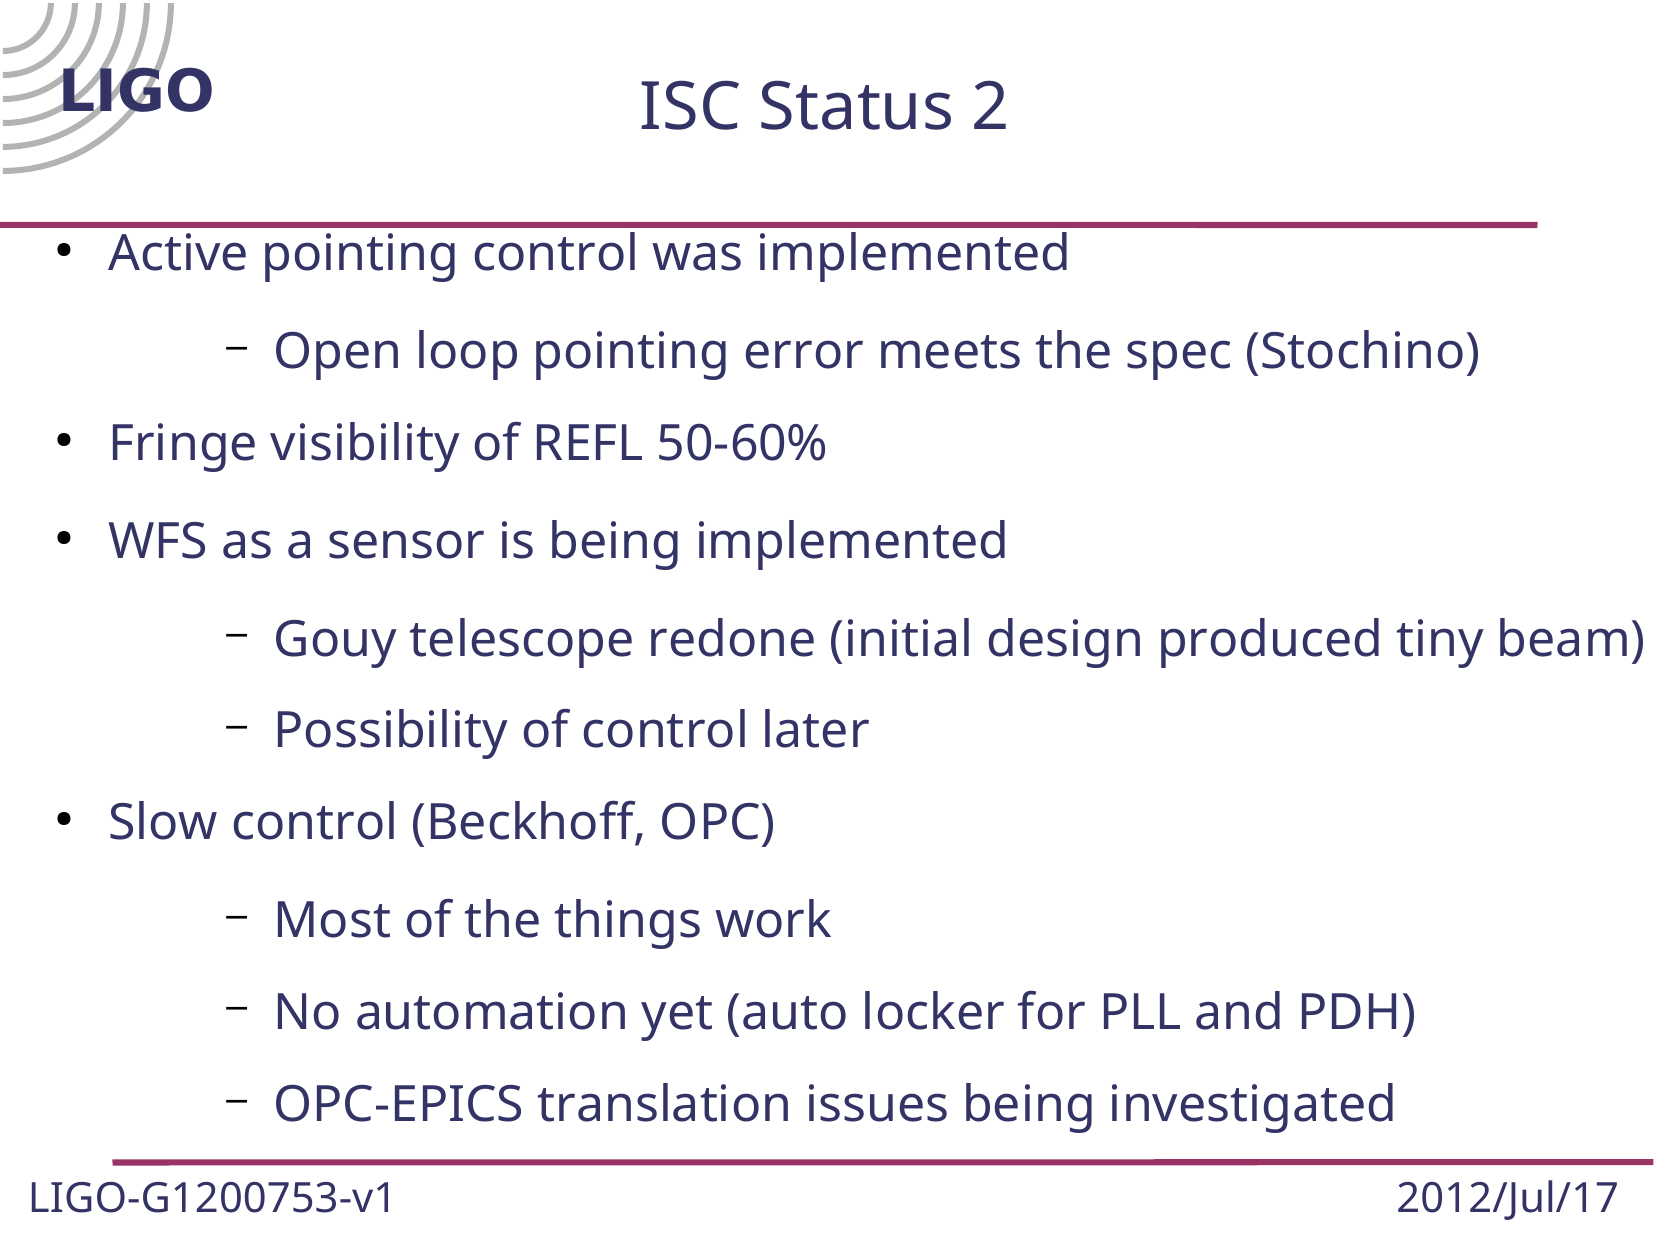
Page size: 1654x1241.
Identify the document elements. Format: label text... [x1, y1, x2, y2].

title ISC Status 2 [187, 0, 1463, 208]
list Active pointing control was implemented Open loop pointing error meets the spec (Stochino) Fringe visibility of REFL 50-60% WFS as a sensor is being implemented Gouy telescope redone (initial design produced tiny beam) Possibility of control later Slow control (Beckhoff, OPC) Most of the things work No automation yet (auto locker for PLL and PDH) OPC-EPICS translation issues being investigated [37, 217, 1651, 1104]
